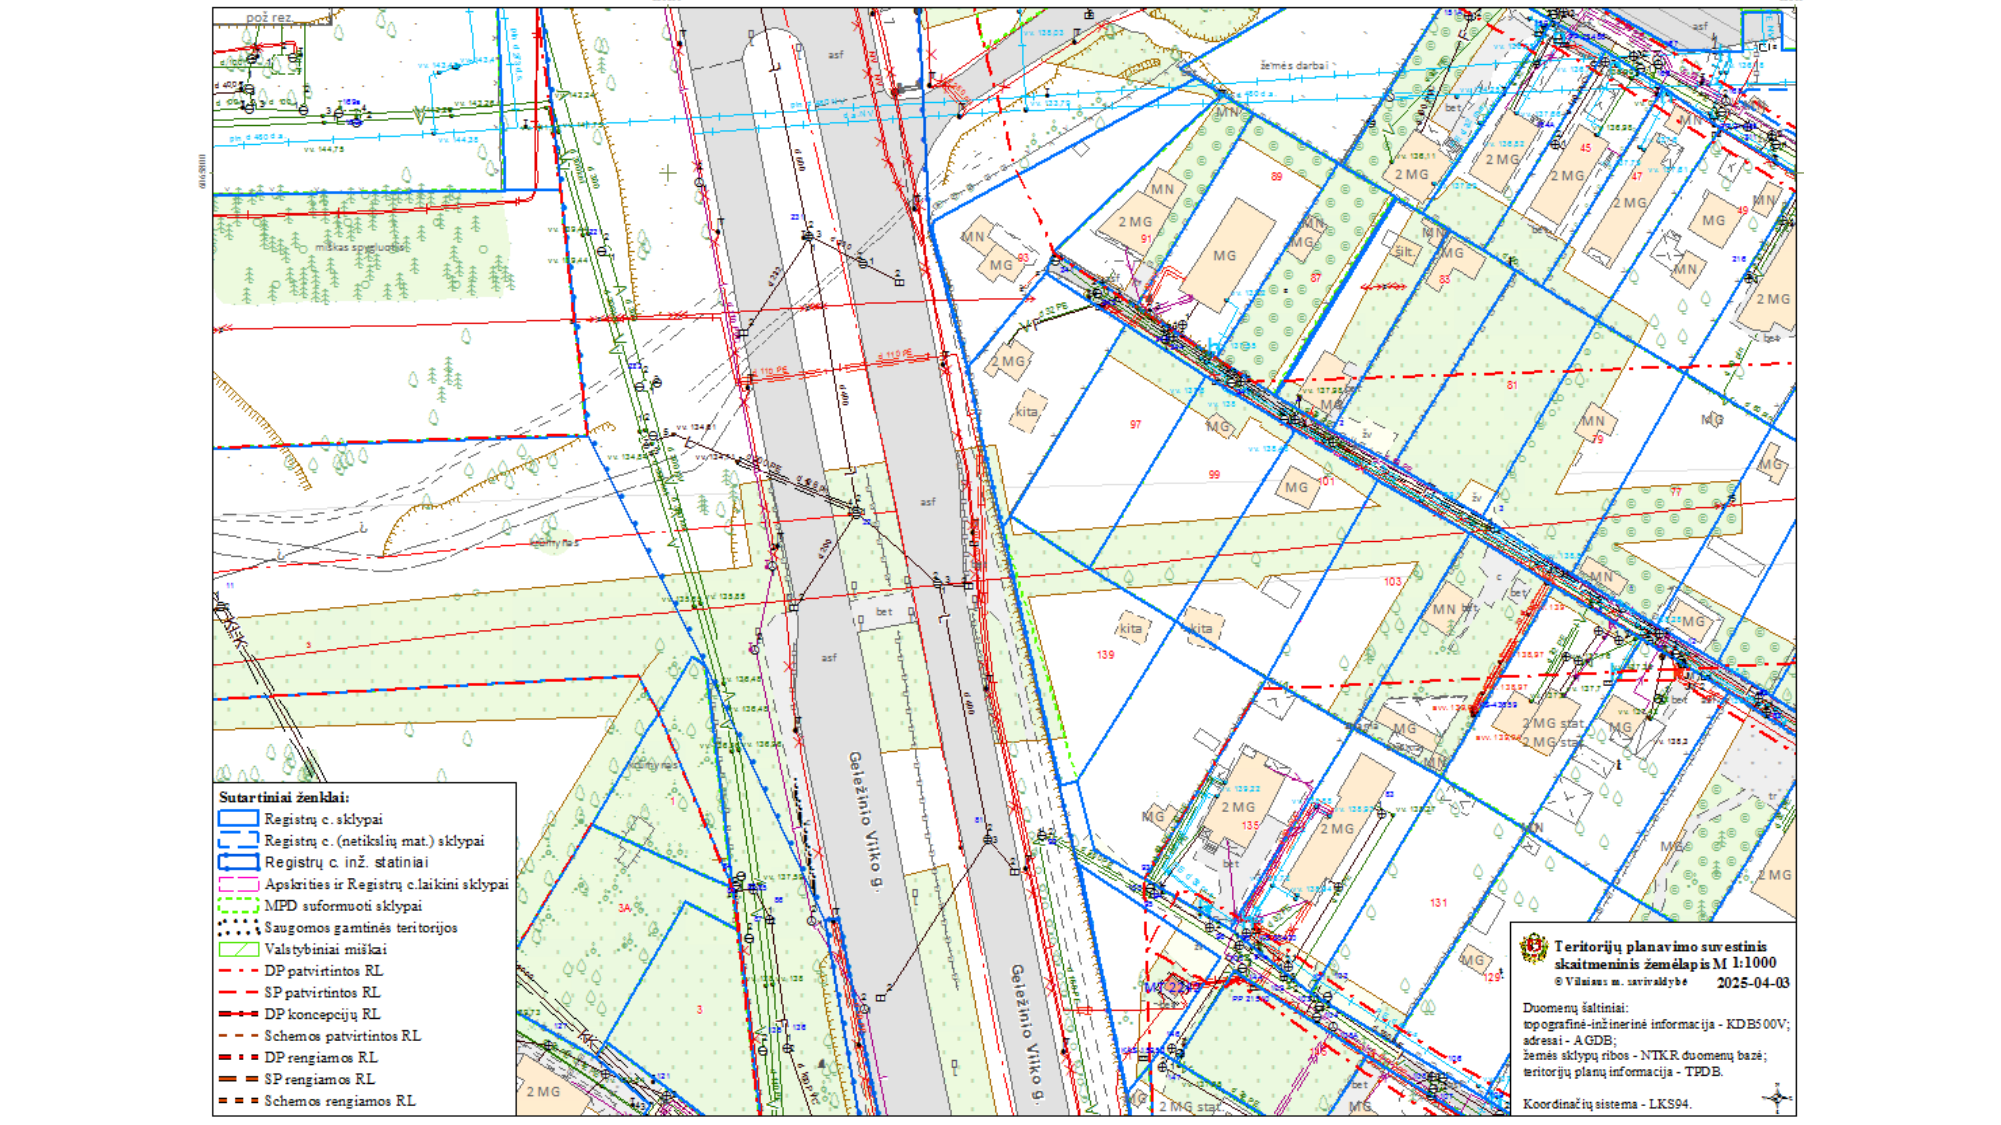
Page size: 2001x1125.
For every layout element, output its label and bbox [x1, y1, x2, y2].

picture [196, 0, 1804, 1125]
